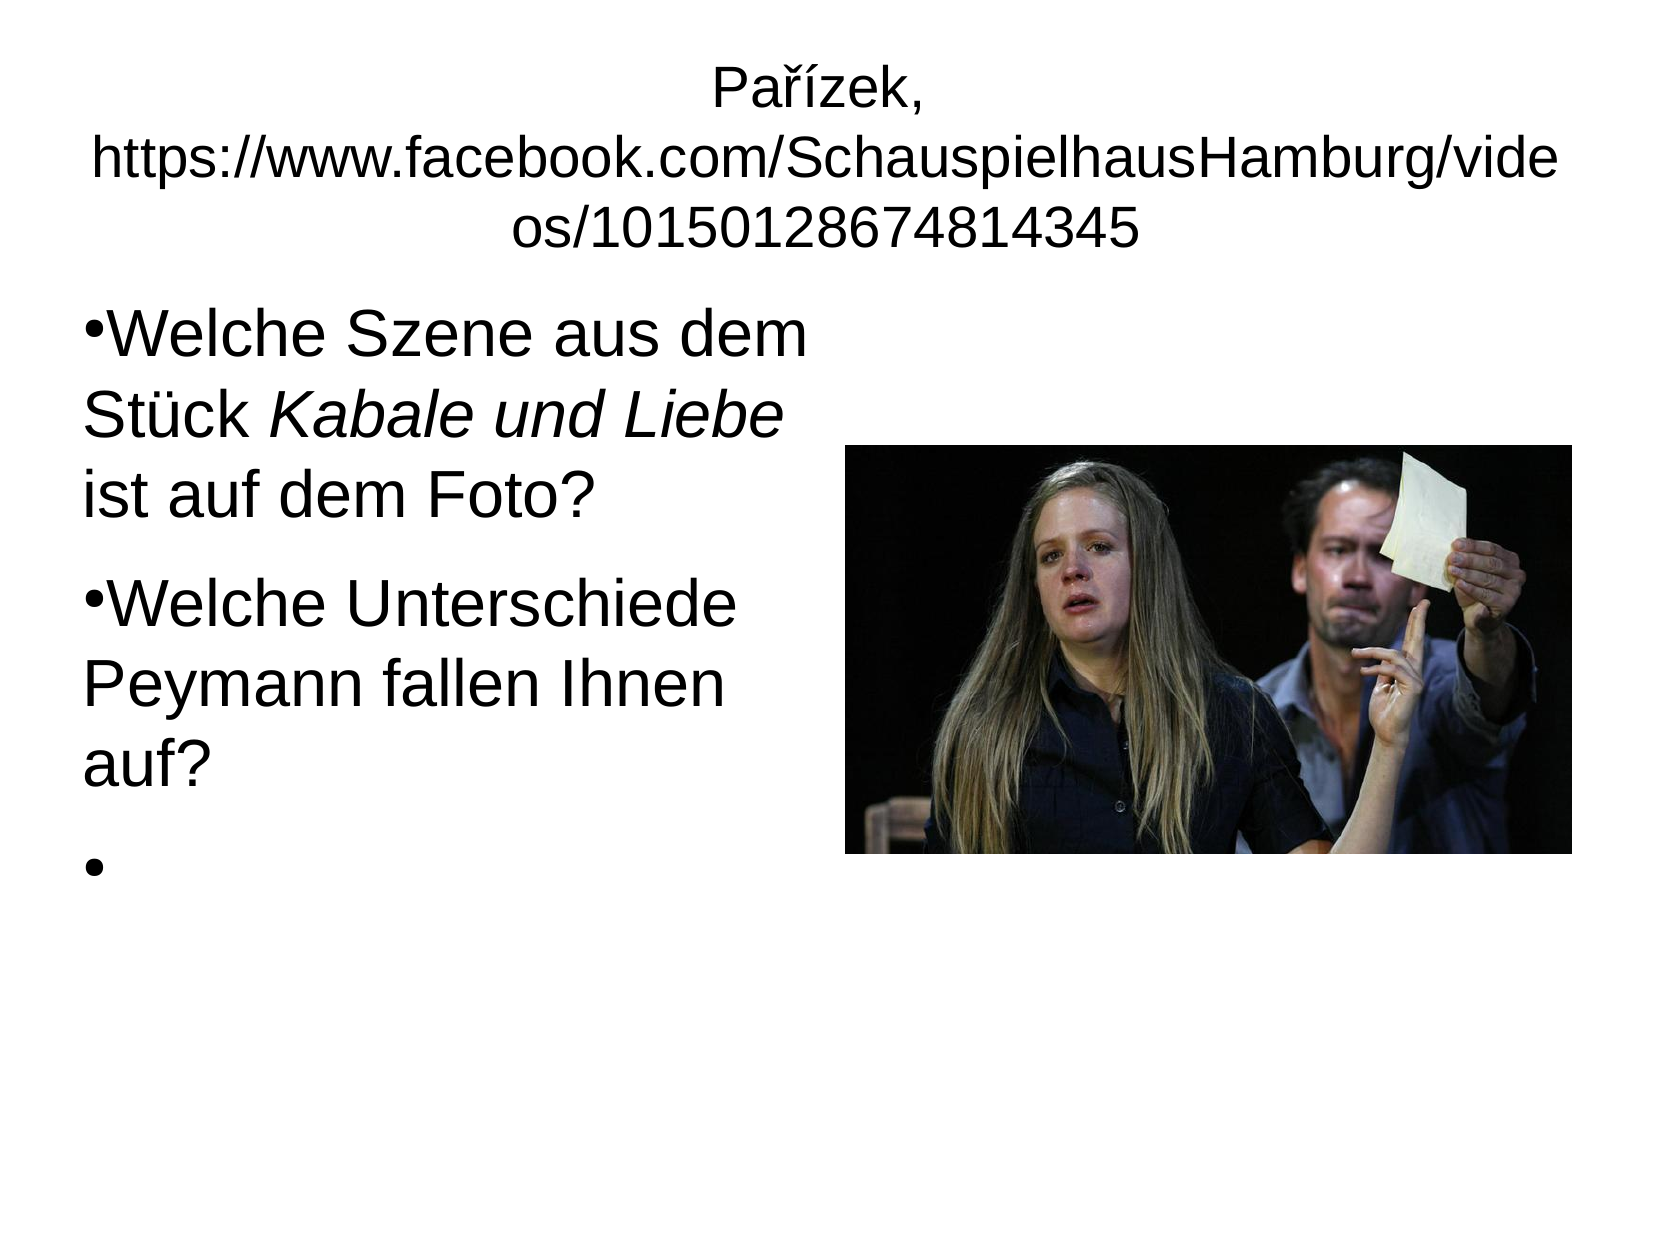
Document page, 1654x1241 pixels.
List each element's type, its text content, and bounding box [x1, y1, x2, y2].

title Pařízek, https://www.facebook.com/SchauspielhausHamburg/videos/10150128674814345 [82, 49, 1571, 257]
list Welche Szene aus dem Stück Kabale und Liebe ist auf dem Foto? Welche Unterschiede Peymann fallen Ihnen auf? [82, 290, 809, 1010]
picture [845, 445, 1572, 854]
